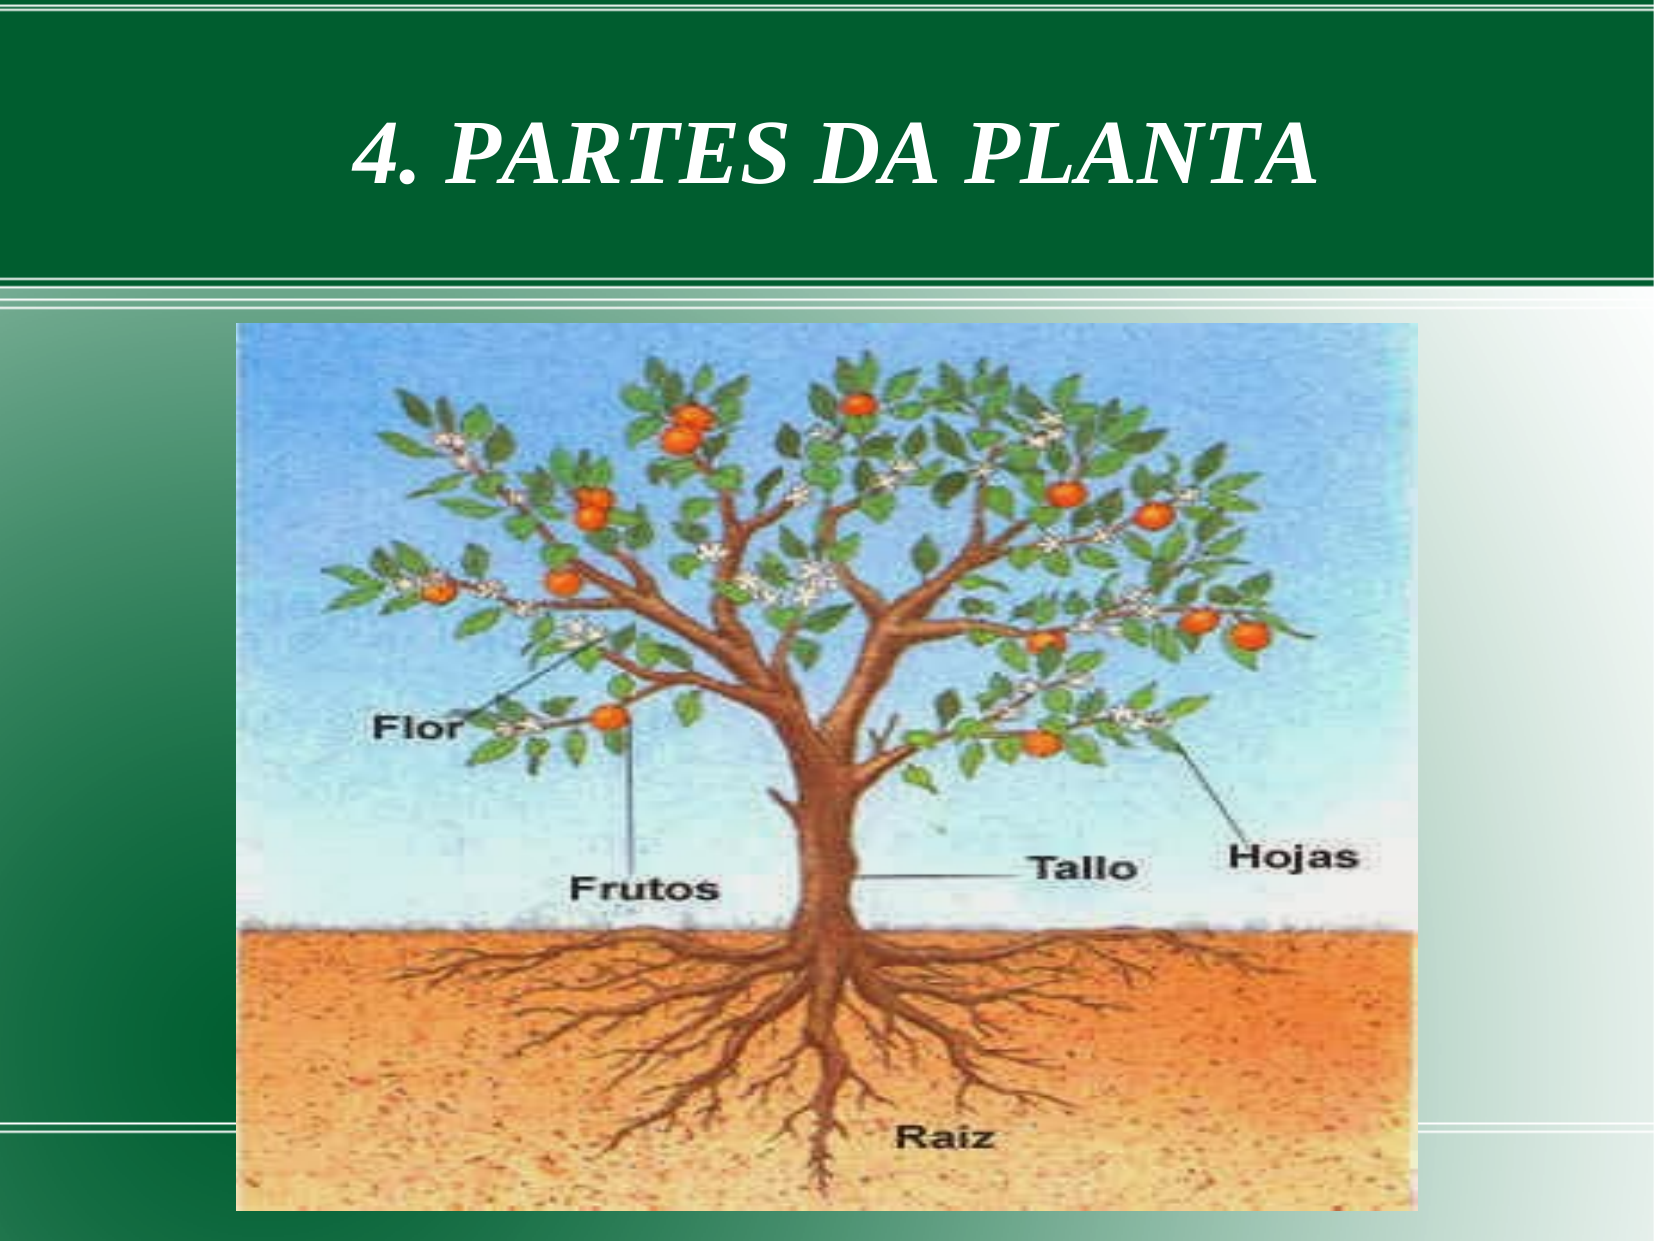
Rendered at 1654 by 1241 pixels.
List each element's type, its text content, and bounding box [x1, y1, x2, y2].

picture [0, 0, 1654, 1241]
title 4. PARTES DA PLANTA [82, 49, 1571, 257]
